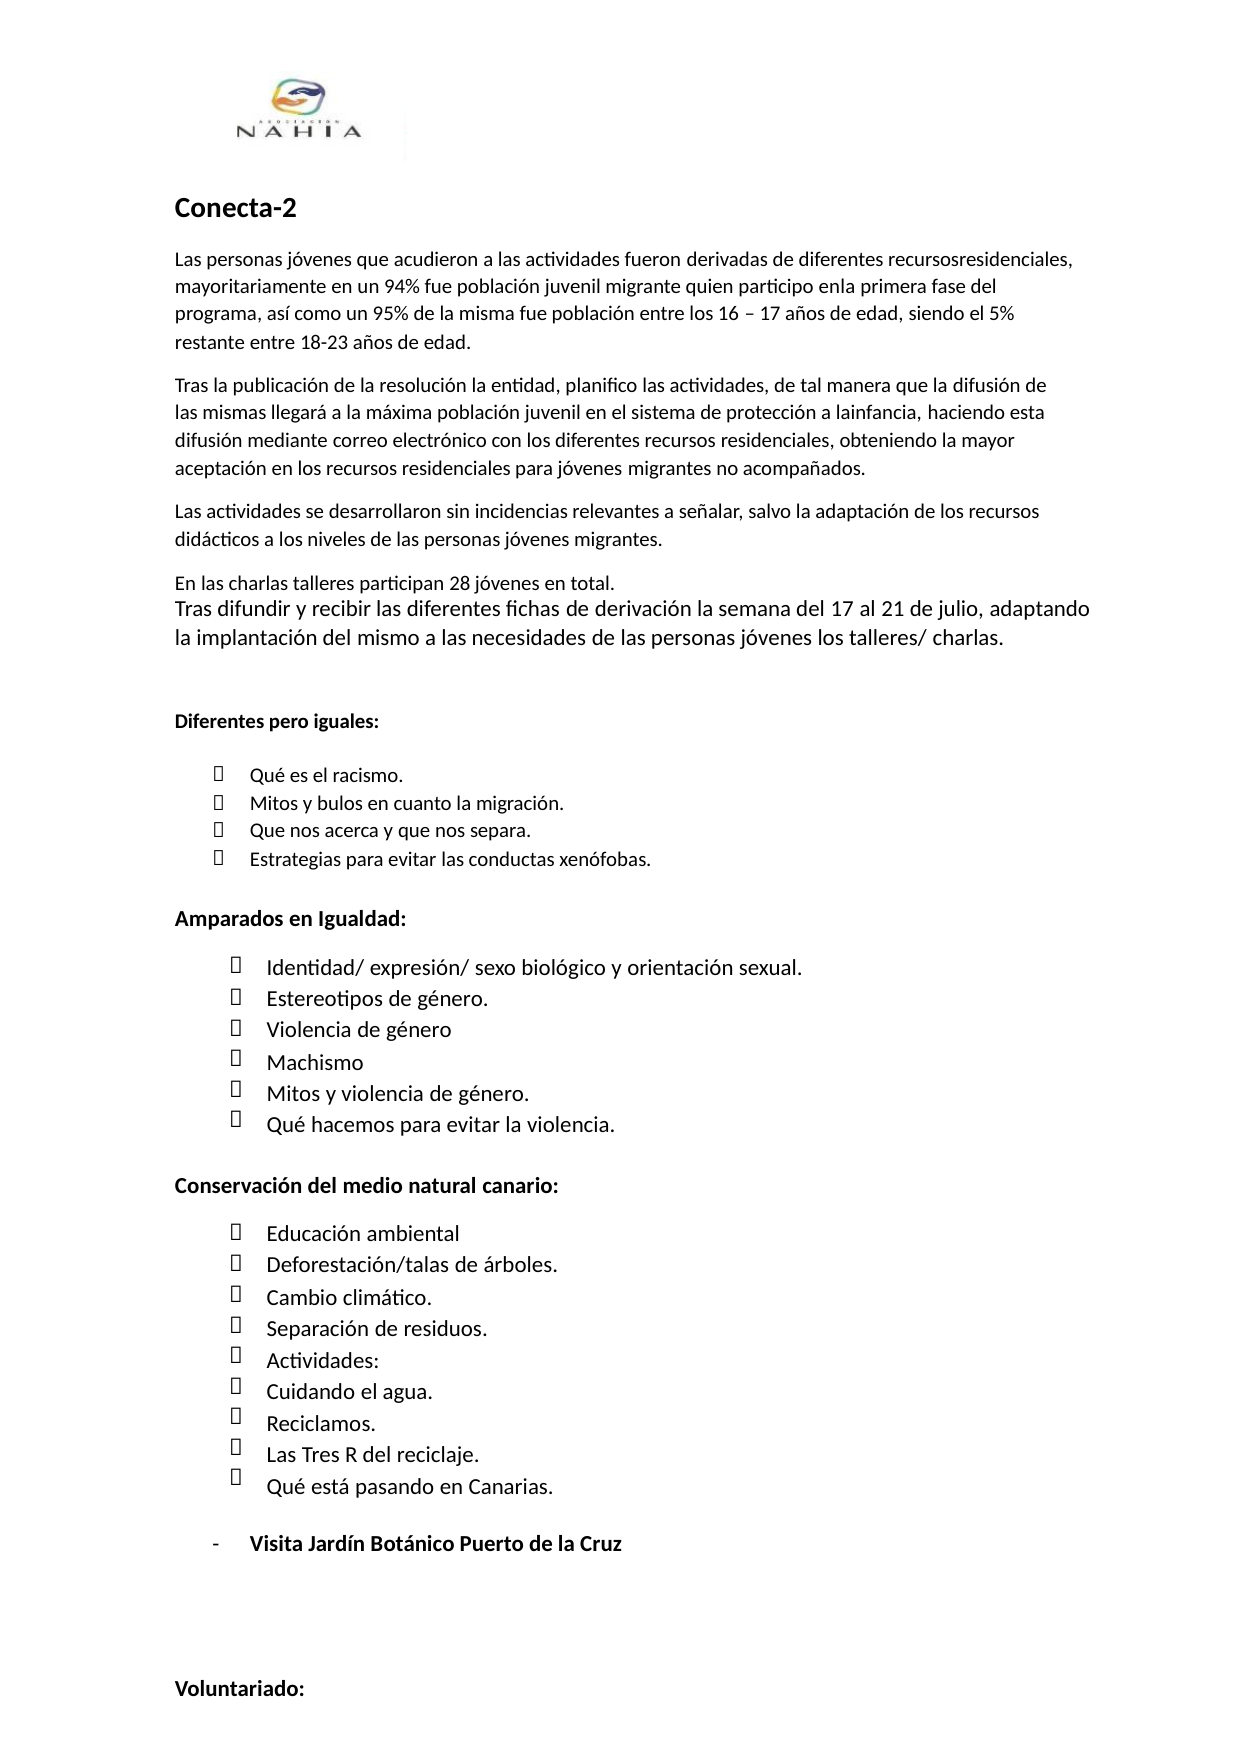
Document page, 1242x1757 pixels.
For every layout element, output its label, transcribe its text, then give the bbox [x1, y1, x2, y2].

text_box En las charlas talleres participan 28 jóvenes en total. Tras difundir y recibir las diferentes fichas de derivación la semana del 17 al 21 de julio, adaptando la implantación del mismo a las necesidades de las personas jóvenes los talleres/ charlas. [175, 569, 1117, 651]
text_box Qué es el racismo. [249, 761, 430, 787]
text_box Conecta-2 [175, 187, 323, 224]
text_box Conservación del medio natural canario: [175, 1170, 584, 1199]
text_box Identidad/ expresión/ sexo biológico y orientación sexual. Estereotipos de género. Violencia de género Machismo Mitos y violencia de género. Qué hacemos para evitar la violencia. [266, 951, 827, 1138]
text_box Las actividades se desarrollaron sin incidencias relevantes a señalar, salvo la adaptación de los recursos didácticos a los niveles de las personas jóvenes migrantes. [174, 497, 1072, 551]
text_box Mitos y bulos en cuanto la migración. Que nos acerca y que nos separa. Estrategias para evitar las conductas xenófobas. [249, 789, 681, 871]
text_box Tras la publicación de la resolución la entidad, planifico las actividades, de tal manera que la difusión de las mismas llegará a la máxima población juvenil en el sistema de protección a lainfancia, haciendo esta difusión mediante correo electrónico con los diferentes recursos residenciales, obteniendo la mayor aceptación en los recursos residenciales para jóvenes migrantes no acompañados. [175, 371, 1077, 480]
text_box     [212, 760, 248, 870]
text_box Educación ambiental Deforestación/talas de árboles. Cambio climático. Separación de residuos. Actividades: Cuidando el agua. Reciclamos. Las Tres R del reciclaje. Qué está pasando en Canarias. [266, 1218, 583, 1499]
text_box          [229, 1217, 265, 1491]
text_box Diferentes pero iguales: [174, 707, 406, 733]
text_box Amparados en Igualdad: [174, 903, 432, 932]
text_box Las personas jóvenes que acudieron a las actividades fueron derivadas de diferentes recursosresidenciales, mayoritariamente en un 94% fue población juvenil migrante quien participo enla primera fase del programa, así como un 95% de la misma fue población entre los 16 – 17 años de edad, siendo el 5% restante entre 18-23 años de edad. [175, 244, 1104, 354]
text_box Visita Jardín Botánico Puerto de la Cruz [249, 1527, 648, 1556]
text_box       [229, 950, 265, 1133]
text_box Voluntariado: [174, 1673, 332, 1702]
text_box [236, 71, 407, 164]
text_box - [212, 1527, 245, 1556]
